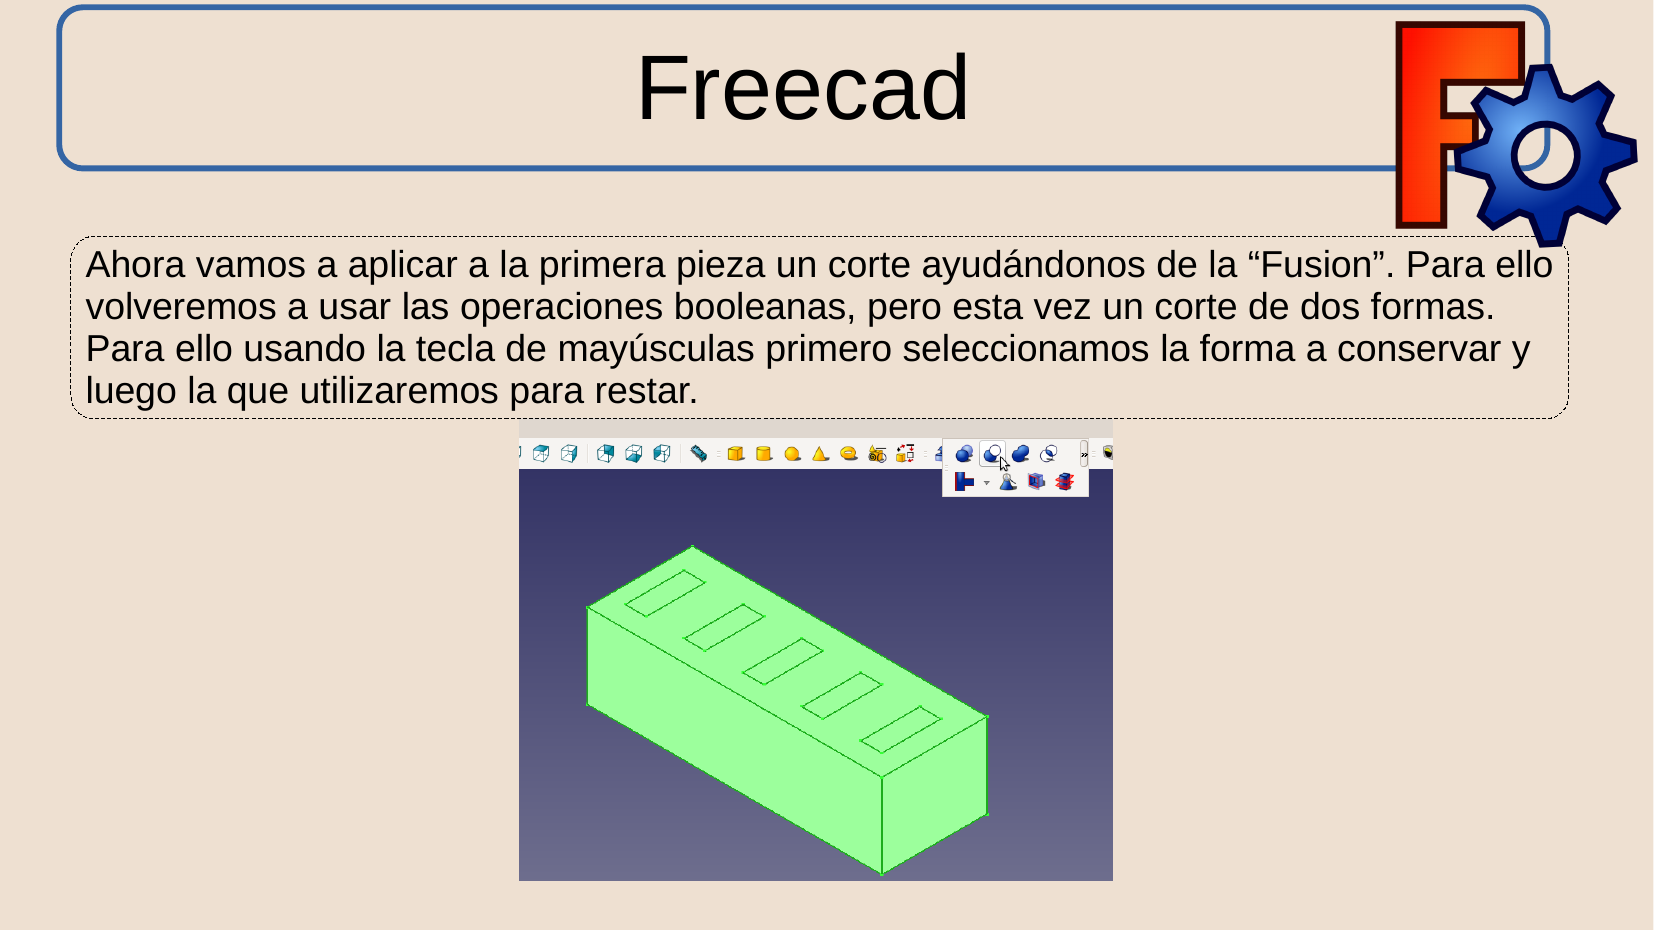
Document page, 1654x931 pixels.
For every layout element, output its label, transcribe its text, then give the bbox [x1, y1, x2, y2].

picture [519, 419, 1113, 881]
text_box Ahora vamos a aplicar a la primera pieza un corte ayudándonos de la “Fusion”. Para ello volveremos a usar las operaciones booleanas, pero esta vez un corte de dos formas. Para ello usando la tecla de mayúsculas primero seleccionamos la forma a conservar y luego la que utilizaremos para restar. [70, 236, 1569, 419]
title Freecad [59, 7, 1381, 169]
picture [1381, 0, 1654, 271]
